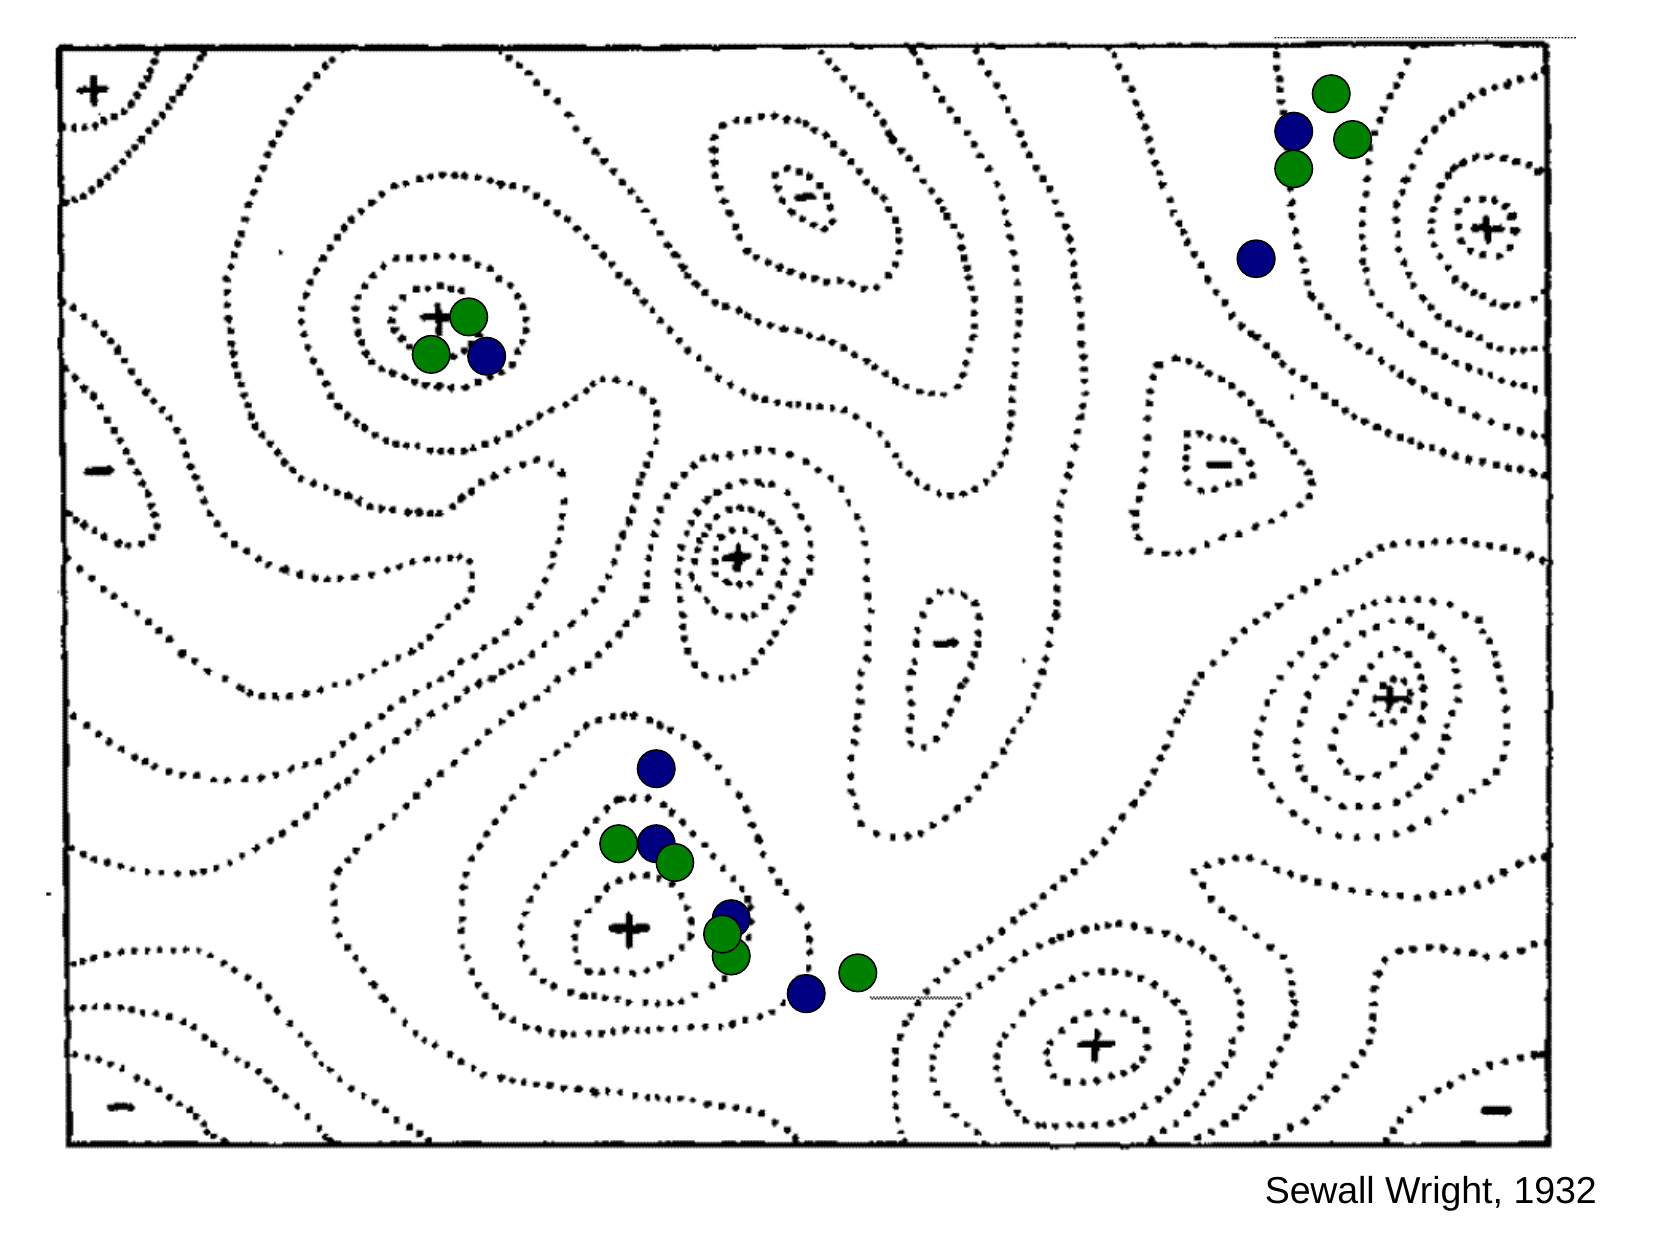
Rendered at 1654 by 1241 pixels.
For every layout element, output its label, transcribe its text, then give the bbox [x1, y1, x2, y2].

text_box [467, 337, 506, 376]
text_box [412, 335, 451, 374]
text_box [1312, 74, 1351, 113]
text_box [703, 899, 751, 975]
text_box [1237, 240, 1276, 278]
text_box Sewall Wright, 1932 [1250, 1162, 1613, 1220]
text_box [599, 824, 694, 882]
text_box [1274, 112, 1313, 188]
picture [37, 37, 1576, 1163]
text_box [1333, 120, 1372, 159]
text_box [637, 749, 676, 788]
text_box [838, 954, 877, 992]
text_box [449, 298, 488, 336]
text_box [787, 974, 826, 1013]
